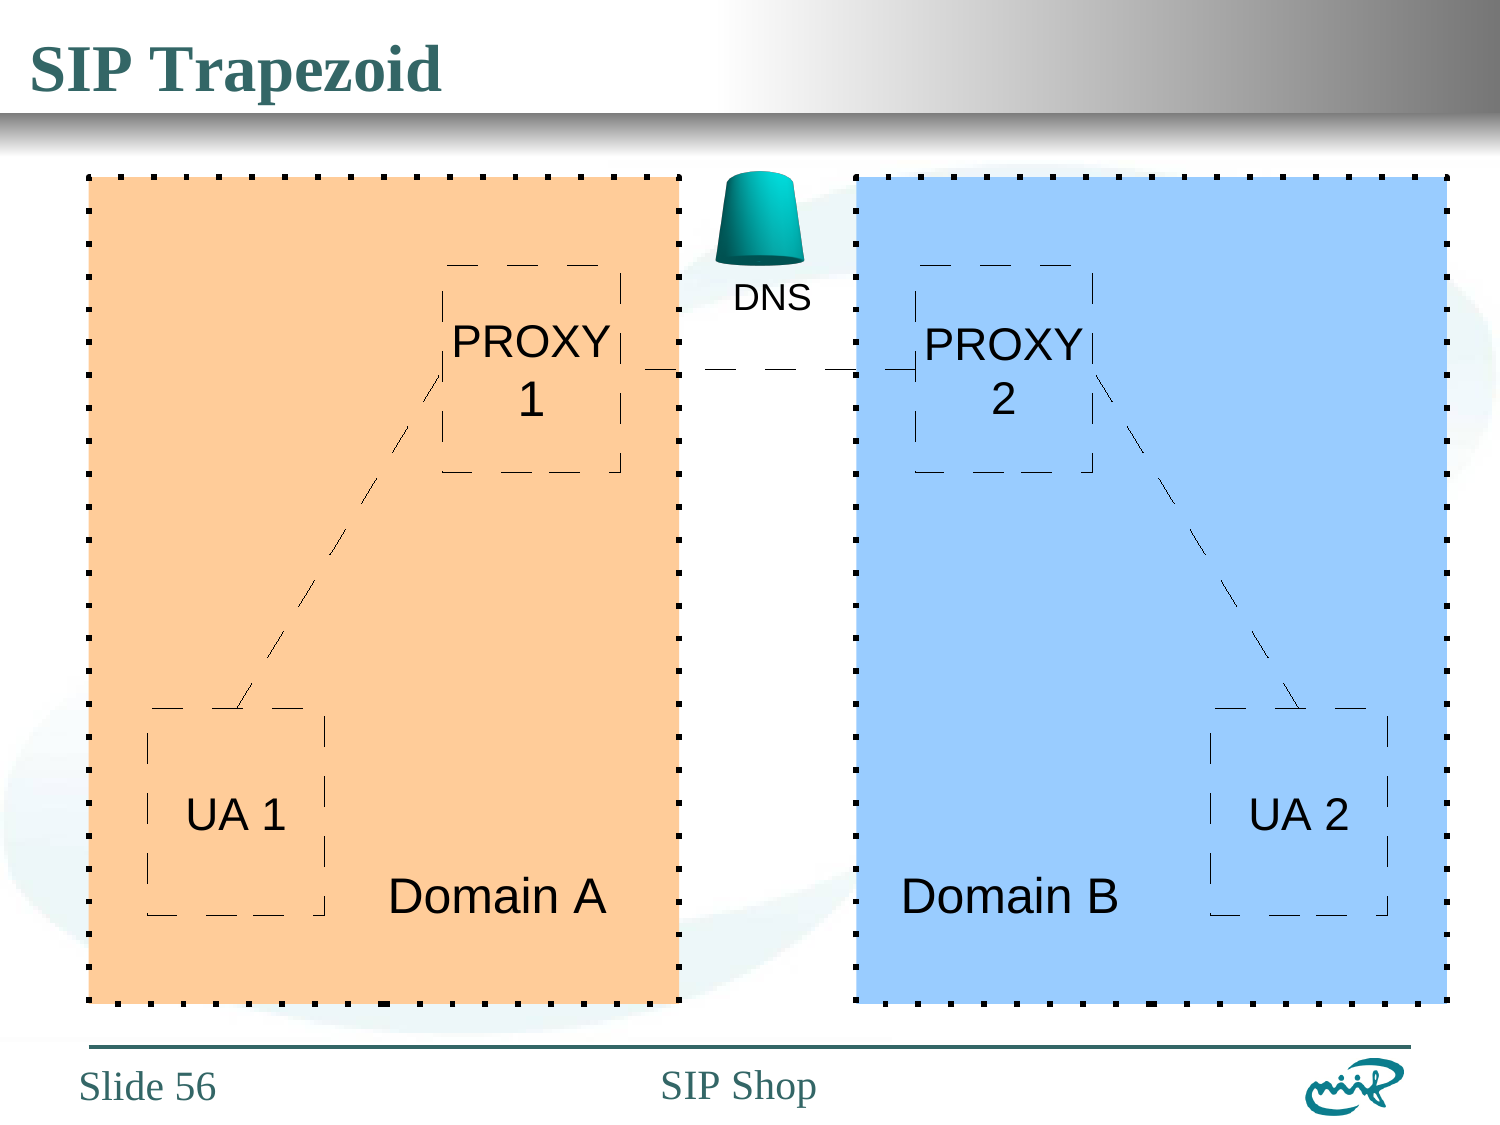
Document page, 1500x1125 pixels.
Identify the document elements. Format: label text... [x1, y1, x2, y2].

title SIP Trapezoid [14, 8, 1365, 122]
picture [608, 160, 1500, 543]
text_box UA 2 [1210, 708, 1388, 916]
text_box [88, 177, 680, 1004]
text_box PROXY 1 [442, 265, 621, 473]
text_box [856, 177, 1447, 1004]
picture [0, 660, 892, 1042]
text_box Domain A [372, 856, 623, 932]
text_box UA 1 [147, 708, 325, 916]
text_box PROXY 2 [915, 265, 1093, 473]
picture [1305, 1058, 1404, 1116]
text_box DNS [718, 265, 827, 355]
text_box Domain B [885, 856, 1136, 932]
